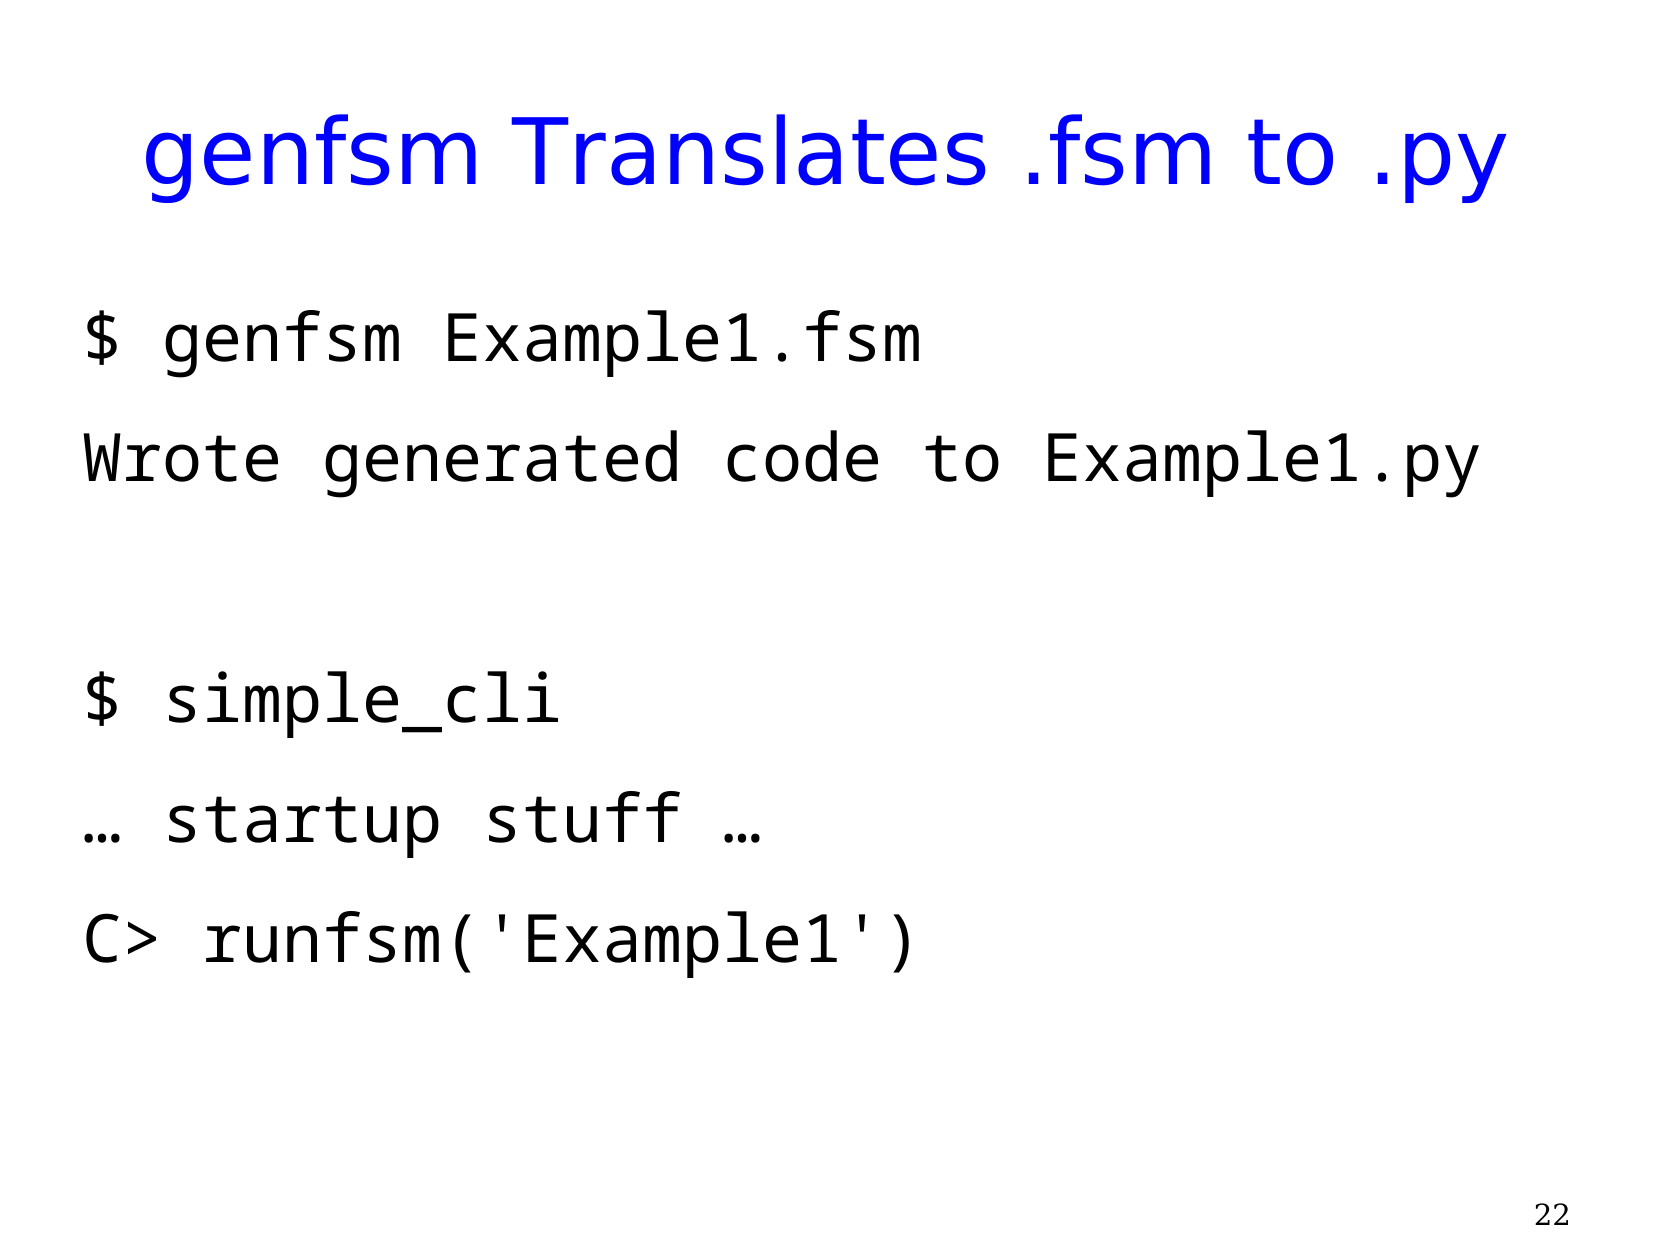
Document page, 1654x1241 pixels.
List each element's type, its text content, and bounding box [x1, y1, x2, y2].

title genfsm Translates .fsm to .py [82, 49, 1571, 257]
list $ genfsm Example1.fsm Wrote generated code to Example1.py $ simple_cli … startup stuff … C> runfsm('Example1') [82, 290, 1571, 1109]
